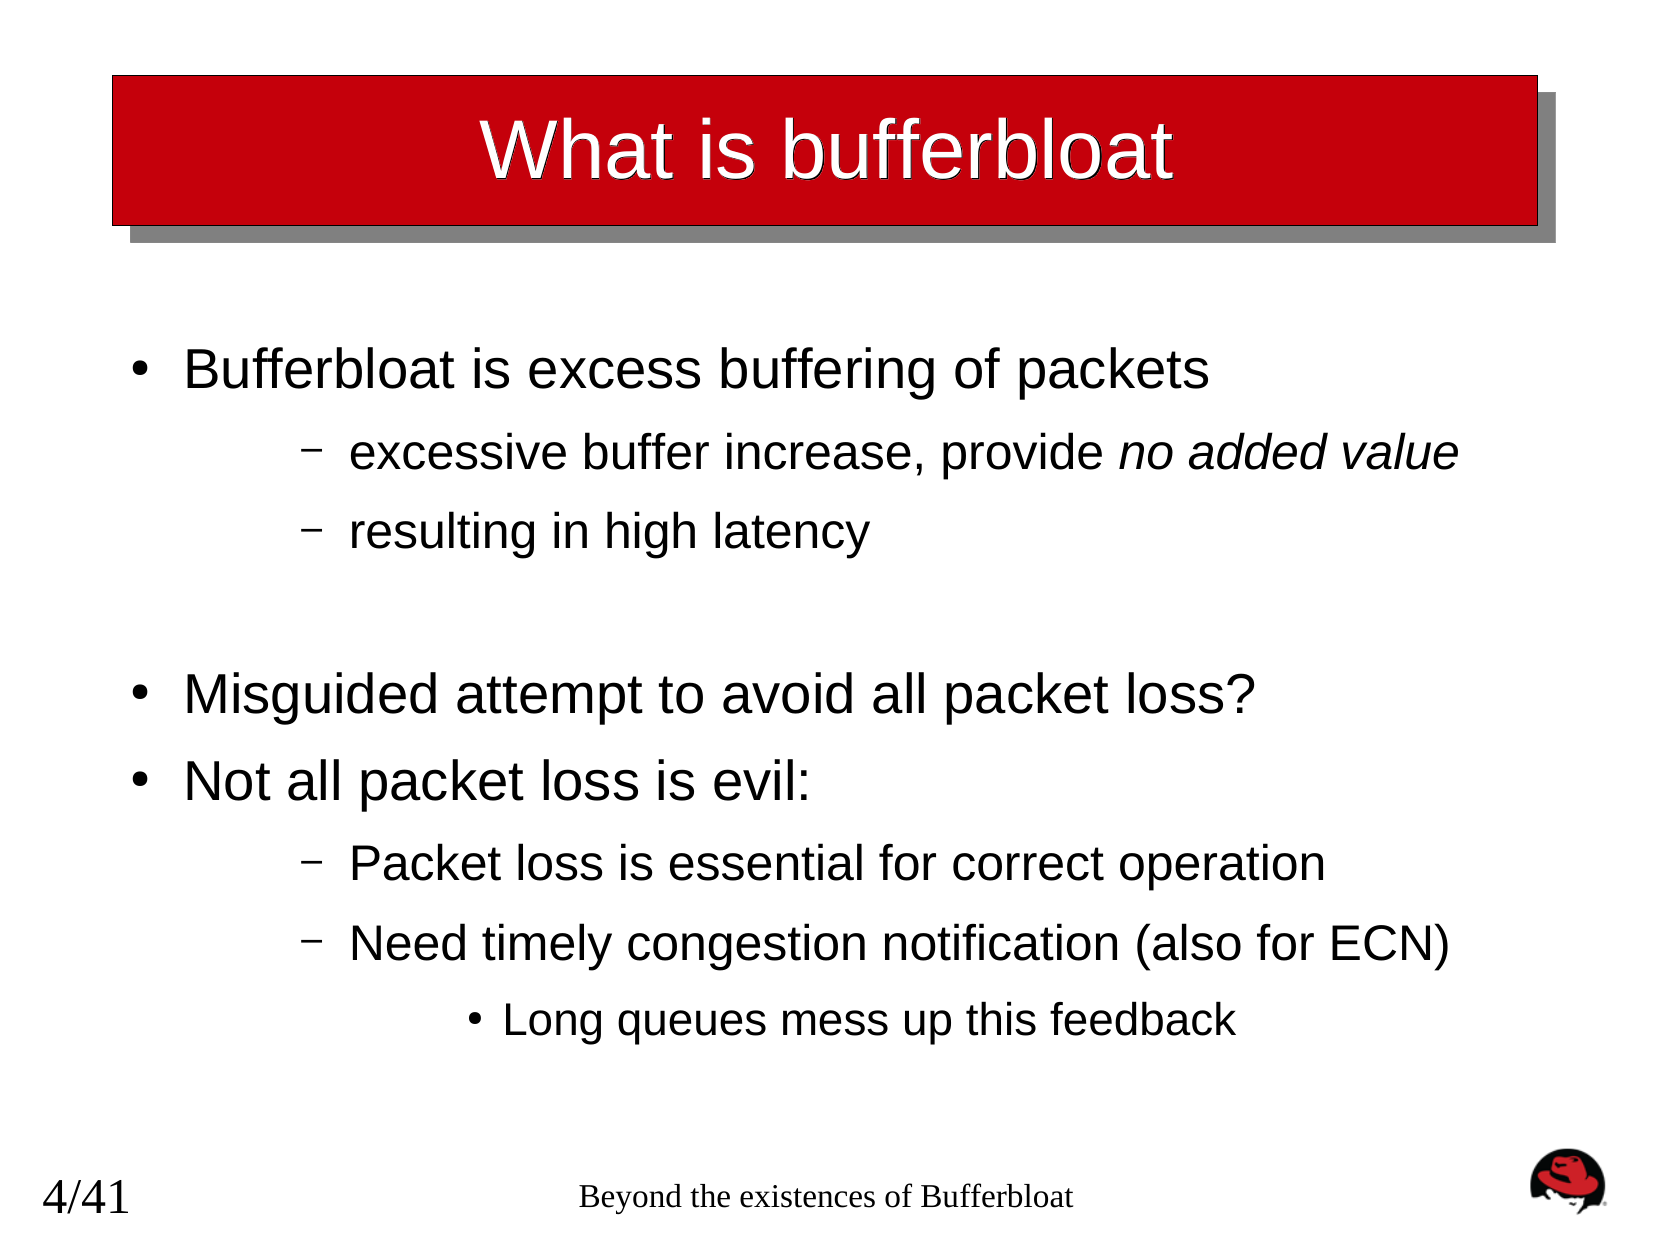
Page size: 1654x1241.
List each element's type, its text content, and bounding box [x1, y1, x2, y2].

list Bufferbloat is excess buffering of packets excessive buffer increase, provide no added value resulting in high latency Misguided attempt to avoid all packet loss? Not all packet loss is evil: Packet loss is essential for correct operation Need timely congestion notification (also for ECN) Long queues mess up this feedback [112, 337, 1538, 1126]
title What is bufferbloat [116, 75, 1538, 226]
picture [1529, 1146, 1613, 1224]
